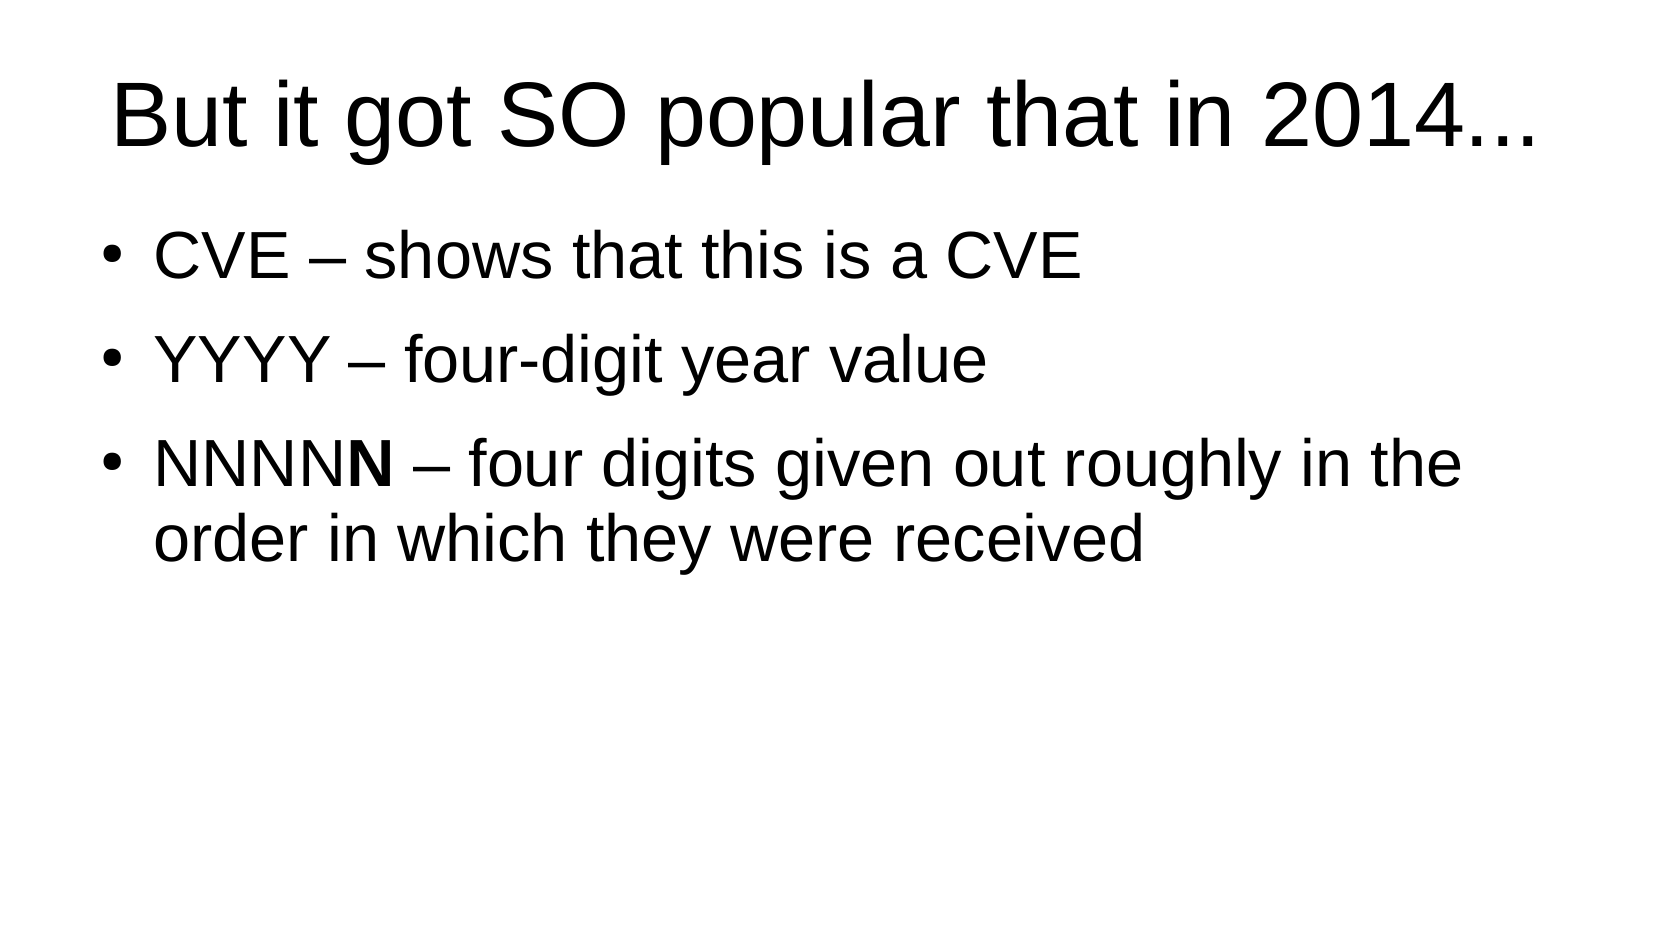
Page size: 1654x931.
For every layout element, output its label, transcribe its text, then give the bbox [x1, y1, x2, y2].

title But it got SO popular that in 2014... [82, 37, 1571, 193]
list CVE – shows that this is a CVE YYYY – four-digit year value NNNNN – four digits given out roughly in the order in which they were received [82, 217, 1571, 758]
